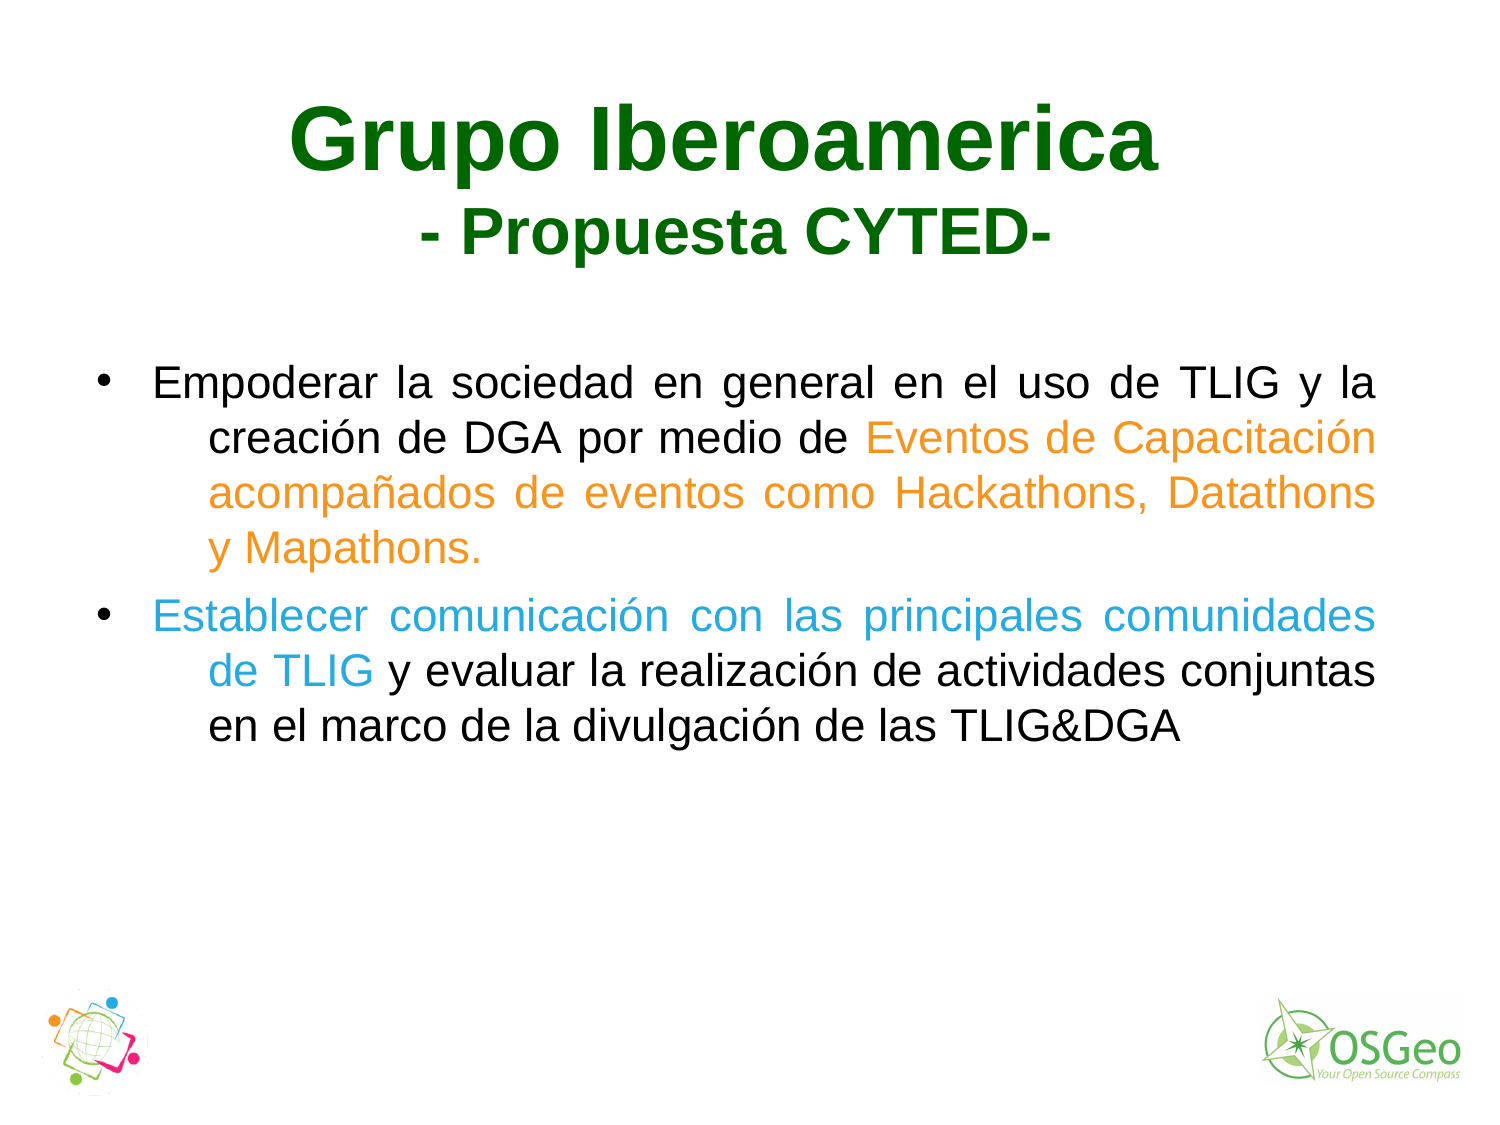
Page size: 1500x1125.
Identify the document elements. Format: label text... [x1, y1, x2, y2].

picture [1261, 997, 1463, 1085]
picture [40, 987, 148, 1096]
text_box Empoderar la sociedad en general en el uso de TLIG y la creación de DGA por medio de Eventos de Capacitación acompañados de eventos como Hackathons, Datathons y Mapathons. Establecer comunicación con las principales comunidades de TLIG y evaluar la realización de actividades conjuntas en el marco de la divulgación de las TLIG&DGA [81, 344, 1393, 853]
text_box Grupo Iberoamerica - Propuesta CYTED- [61, 70, 1412, 236]
